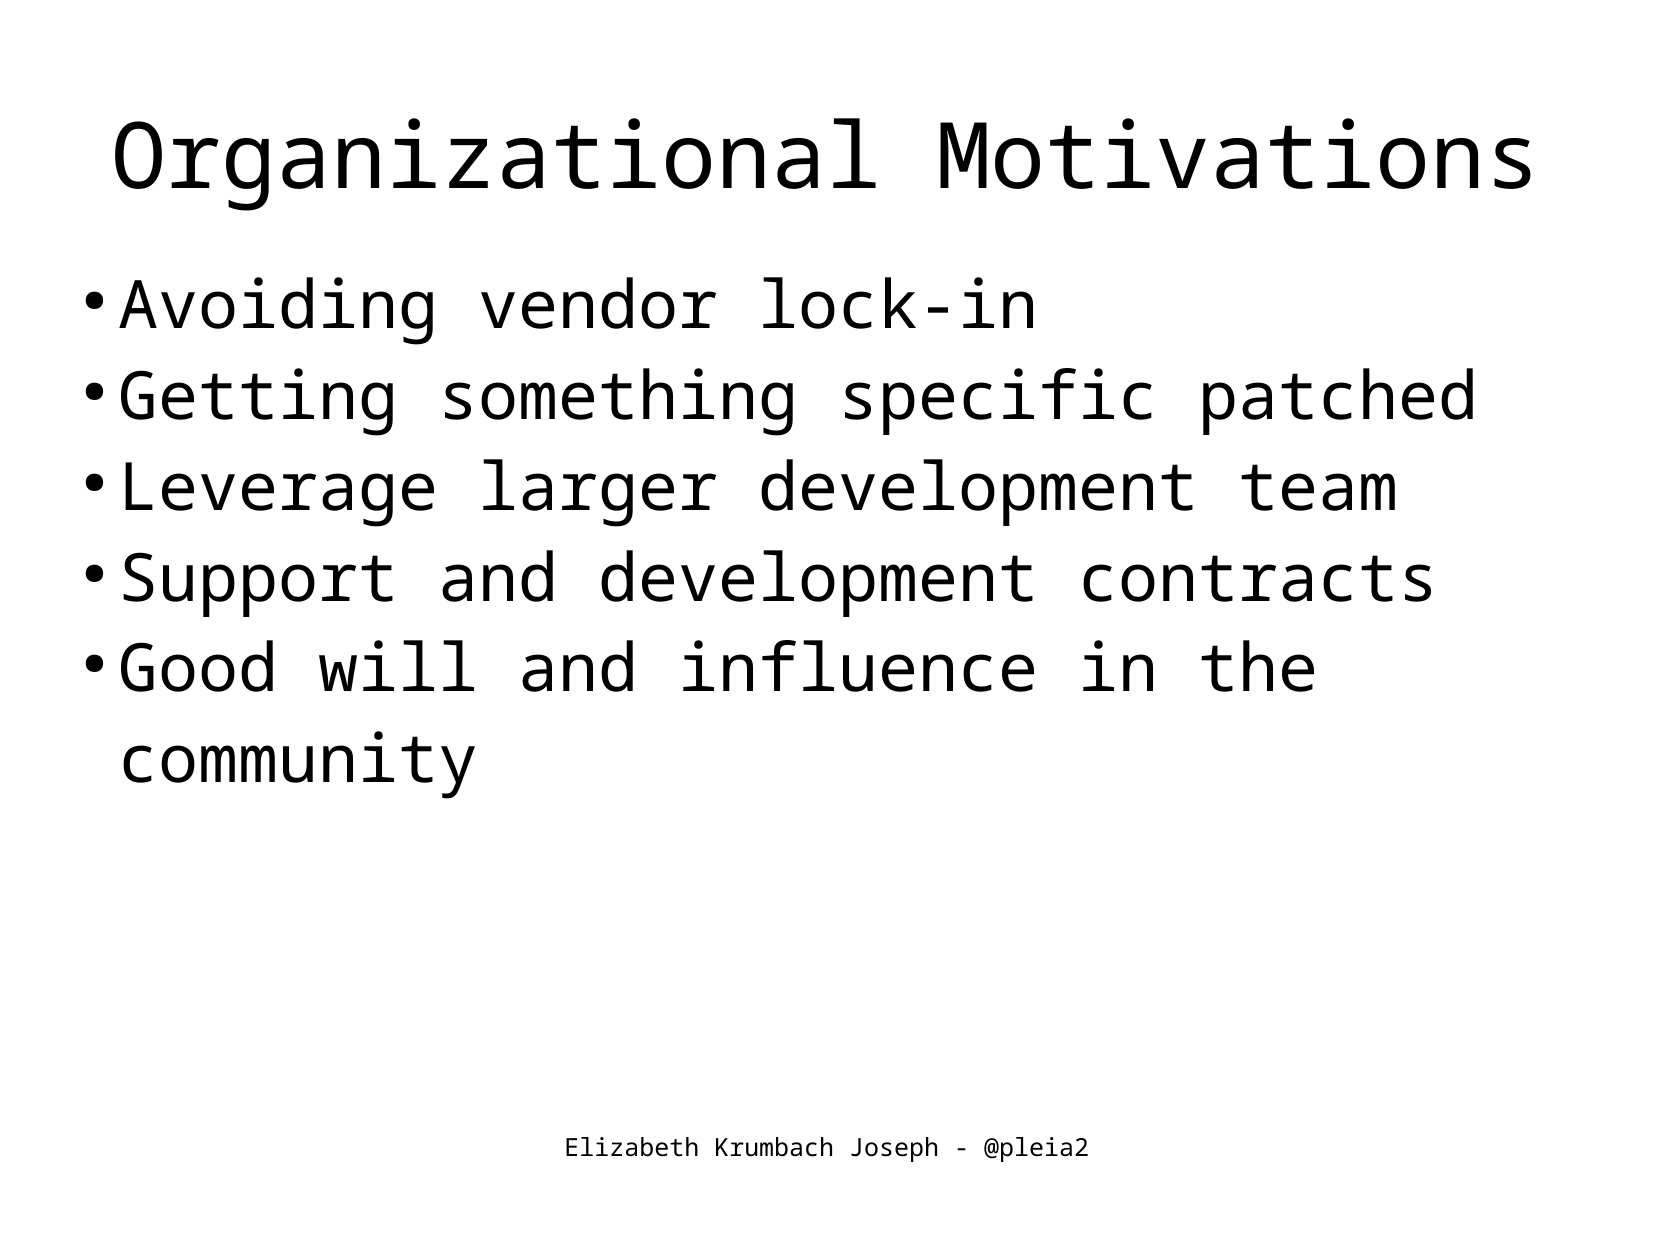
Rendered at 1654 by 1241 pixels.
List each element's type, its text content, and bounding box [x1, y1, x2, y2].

title Organizational Motivations [82, 49, 1571, 257]
subtitle Avoiding vendor lock-in Getting something specific patched Leverage larger development team Support and development contracts Good will and influence in the community [82, 290, 1571, 1010]
